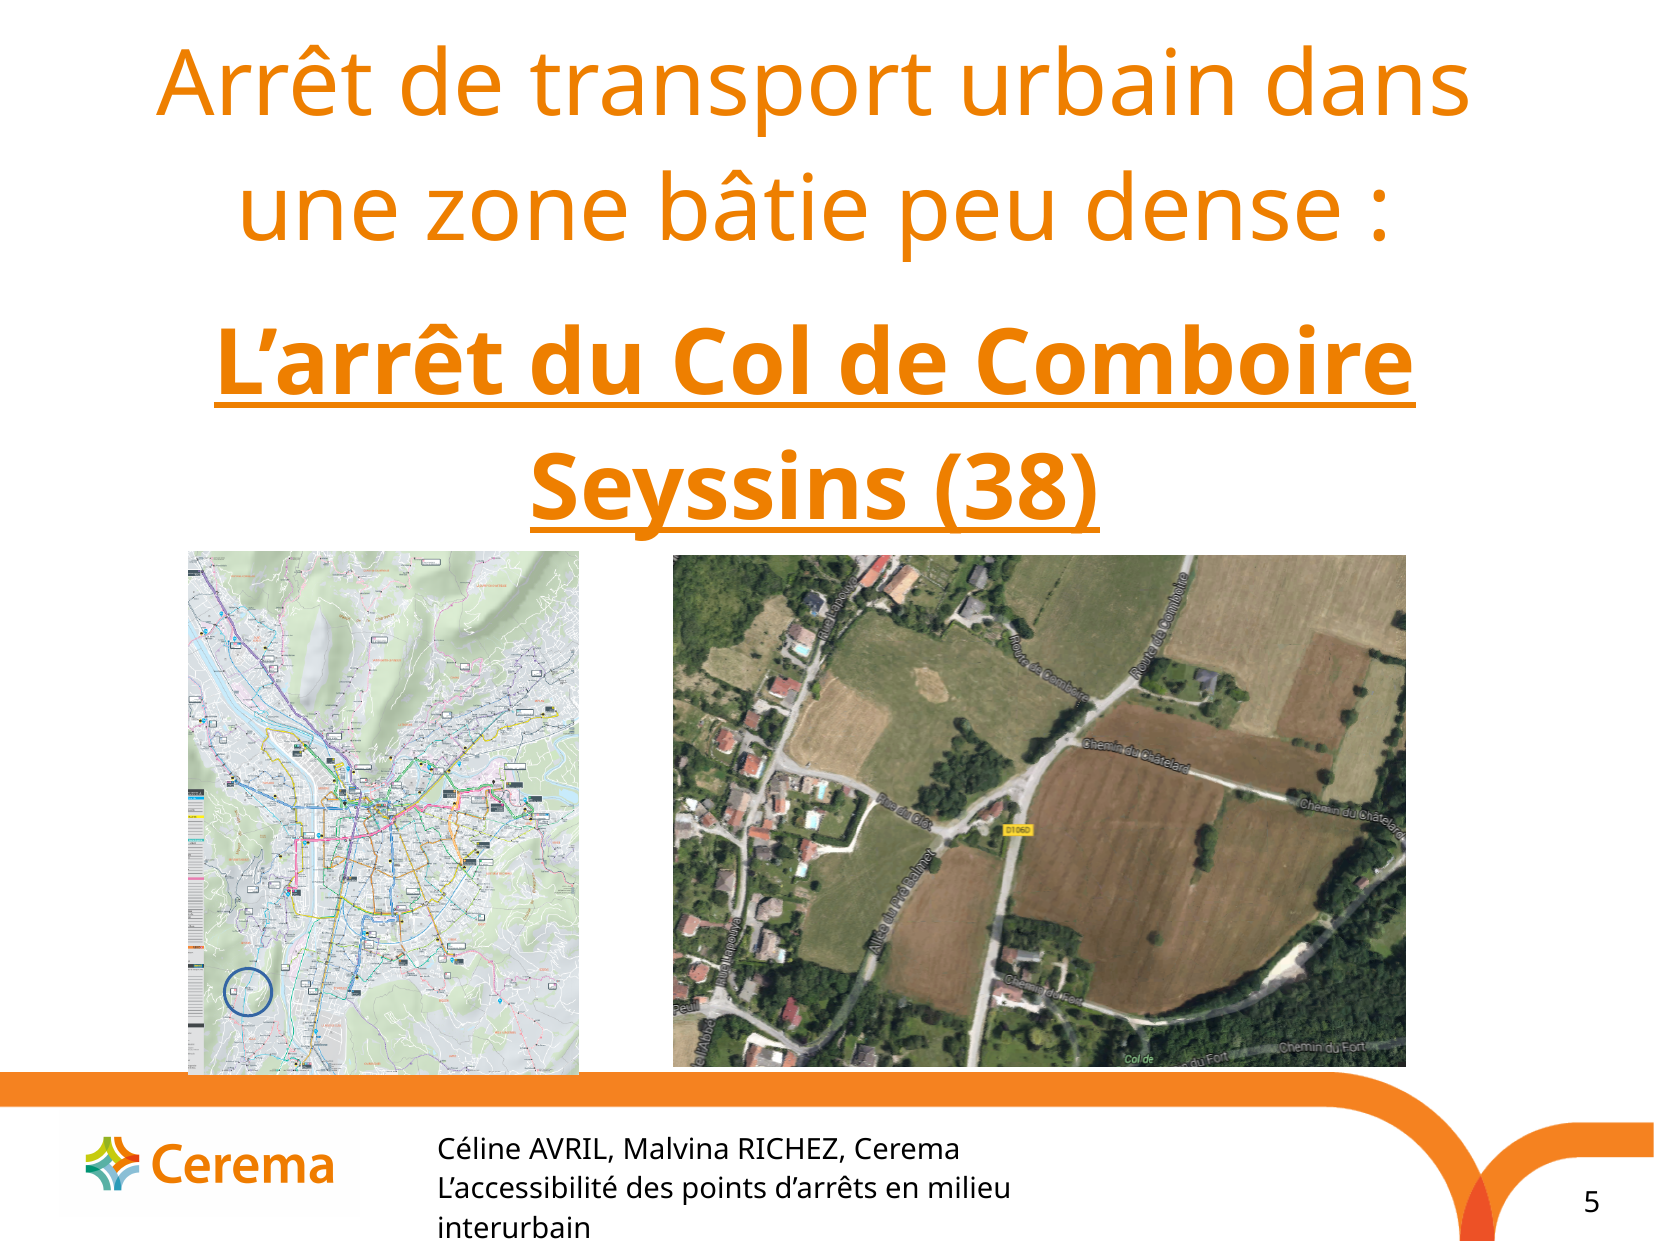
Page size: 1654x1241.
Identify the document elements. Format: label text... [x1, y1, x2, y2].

picture [673, 555, 1406, 1067]
title Arrêt de transport urbain dans une zone bâtie peu dense : L’arrêt du Col de Comboire Seyssins (38) [70, 47, 1559, 517]
picture [0, 551, 1654, 1241]
